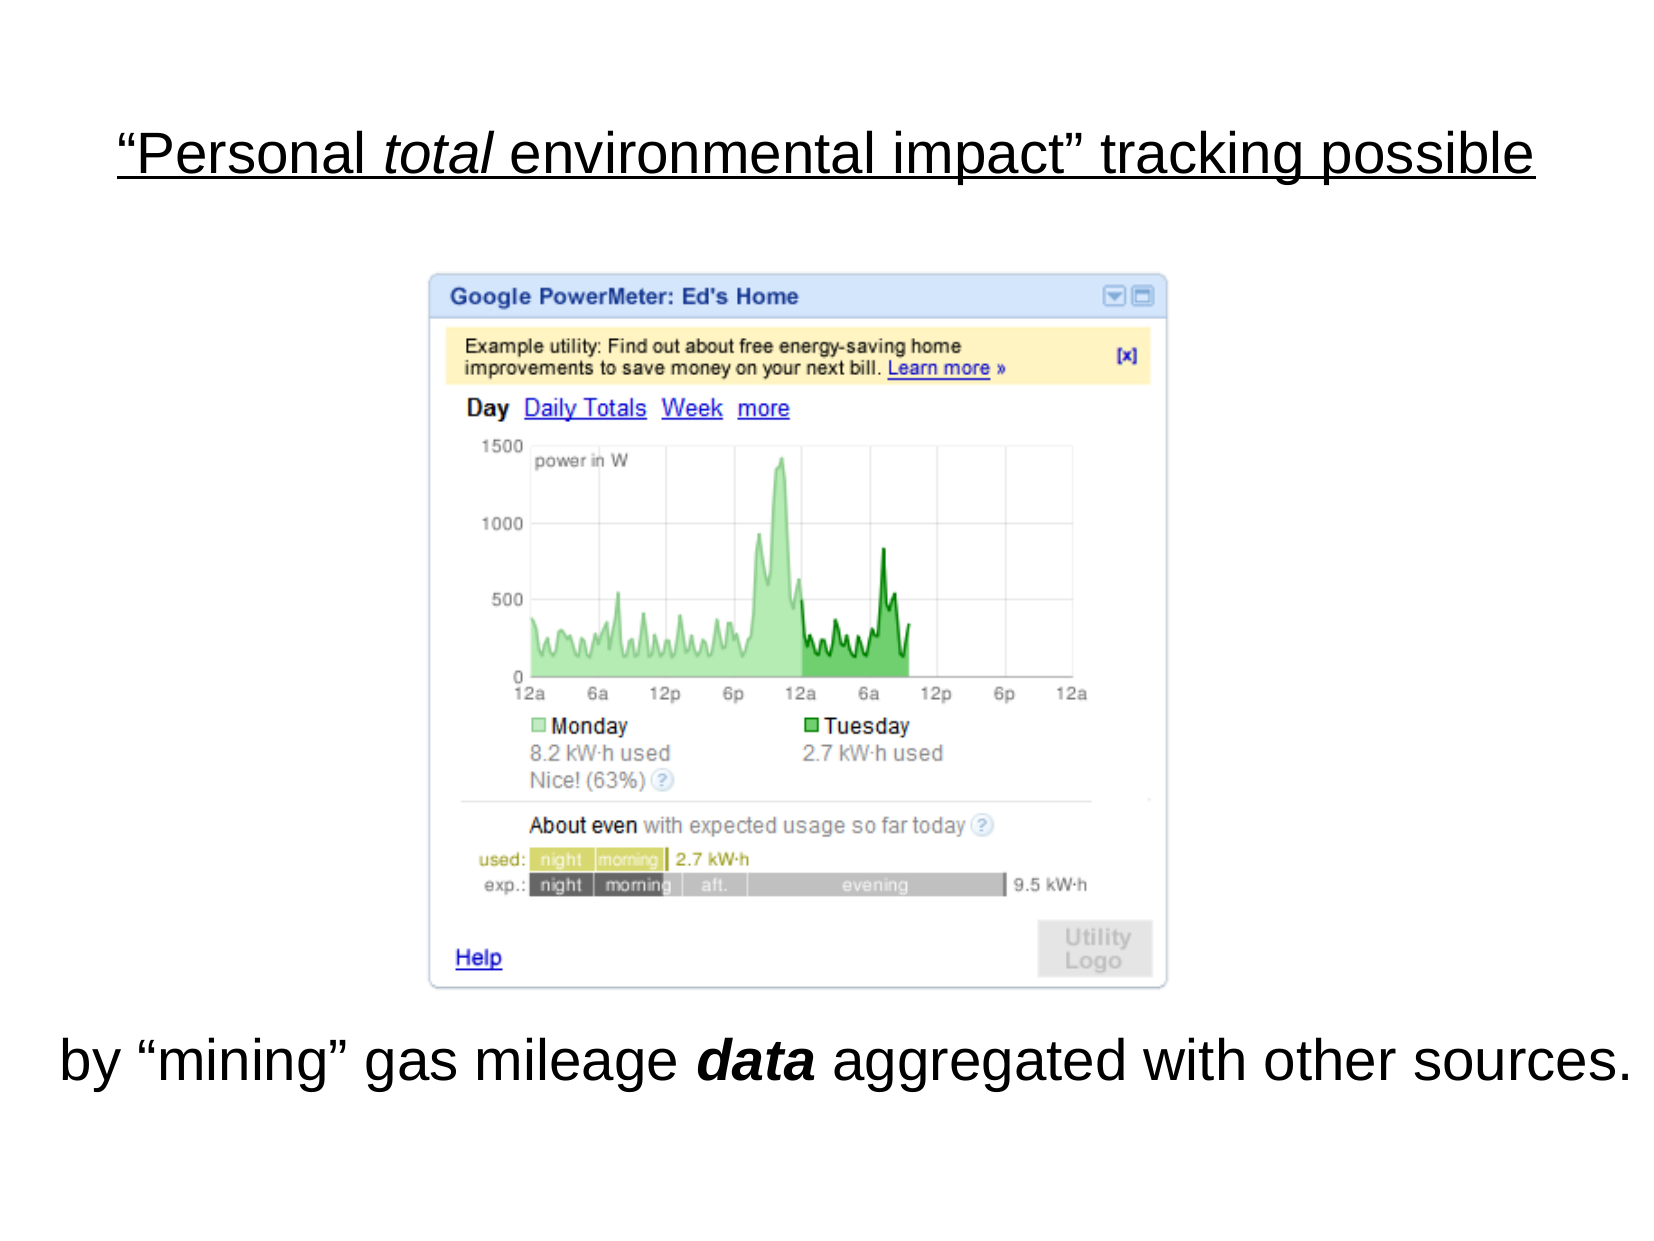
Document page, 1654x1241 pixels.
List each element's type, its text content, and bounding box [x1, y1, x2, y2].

text_box by “mining” gas mileage data aggregated with other sources. [45, 1020, 1651, 1100]
picture [409, 254, 1186, 1006]
title “Personal total environmental impact” tracking possible [82, 49, 1571, 257]
